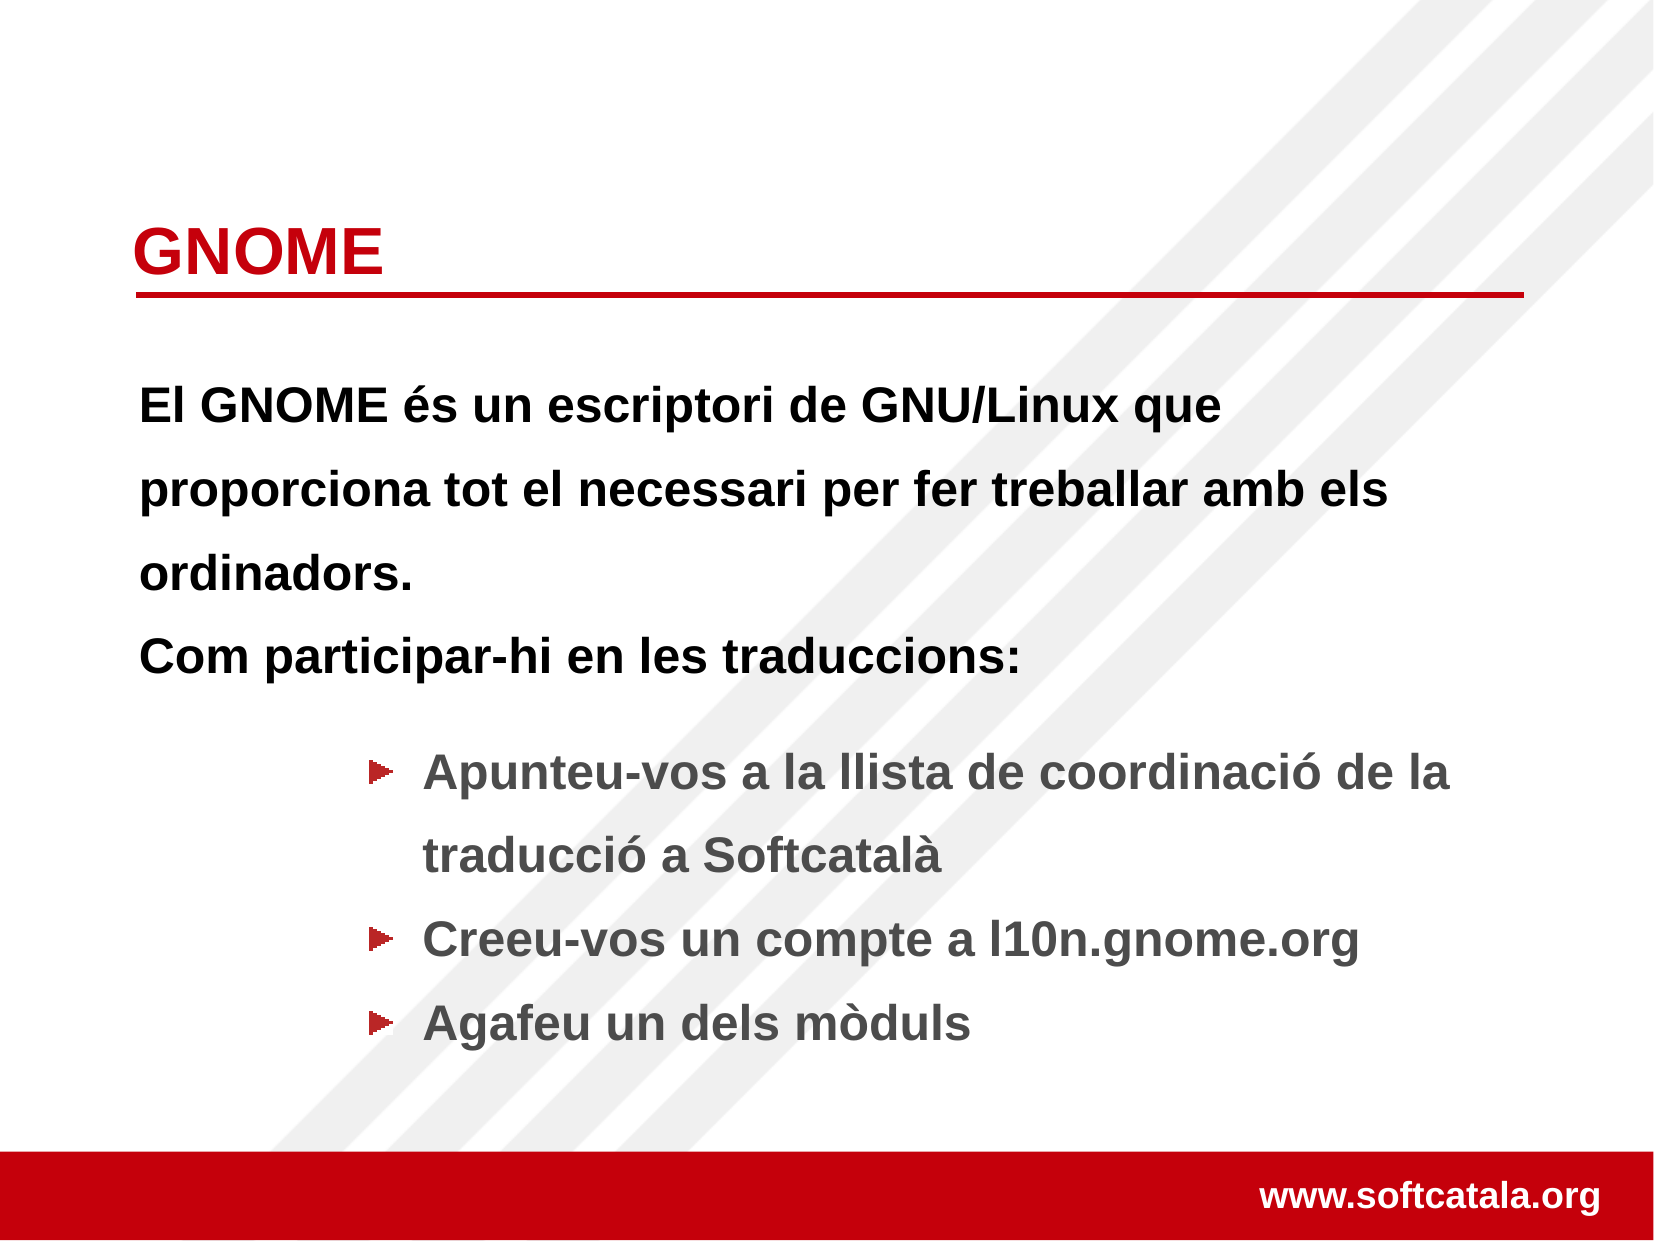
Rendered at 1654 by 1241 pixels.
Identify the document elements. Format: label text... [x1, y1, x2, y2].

text_box www.softcatala.org [0, 1151, 1654, 1241]
text_box Apunteu-vos a la llista de coordinació de la traducció a Softcatalà Creeu-vos un compte a l10n.gnome.org Agafeu un dels mòduls [118, 708, 1501, 1031]
text_box El GNOME és un escriptori de GNU/Linux que proporciona tot el necessari per fer treballar amb els ordinadors. Com participar-hi en les traduccions: [124, 342, 1506, 664]
text_box GNOME [118, 206, 1501, 297]
picture [0, 0, 1654, 1151]
